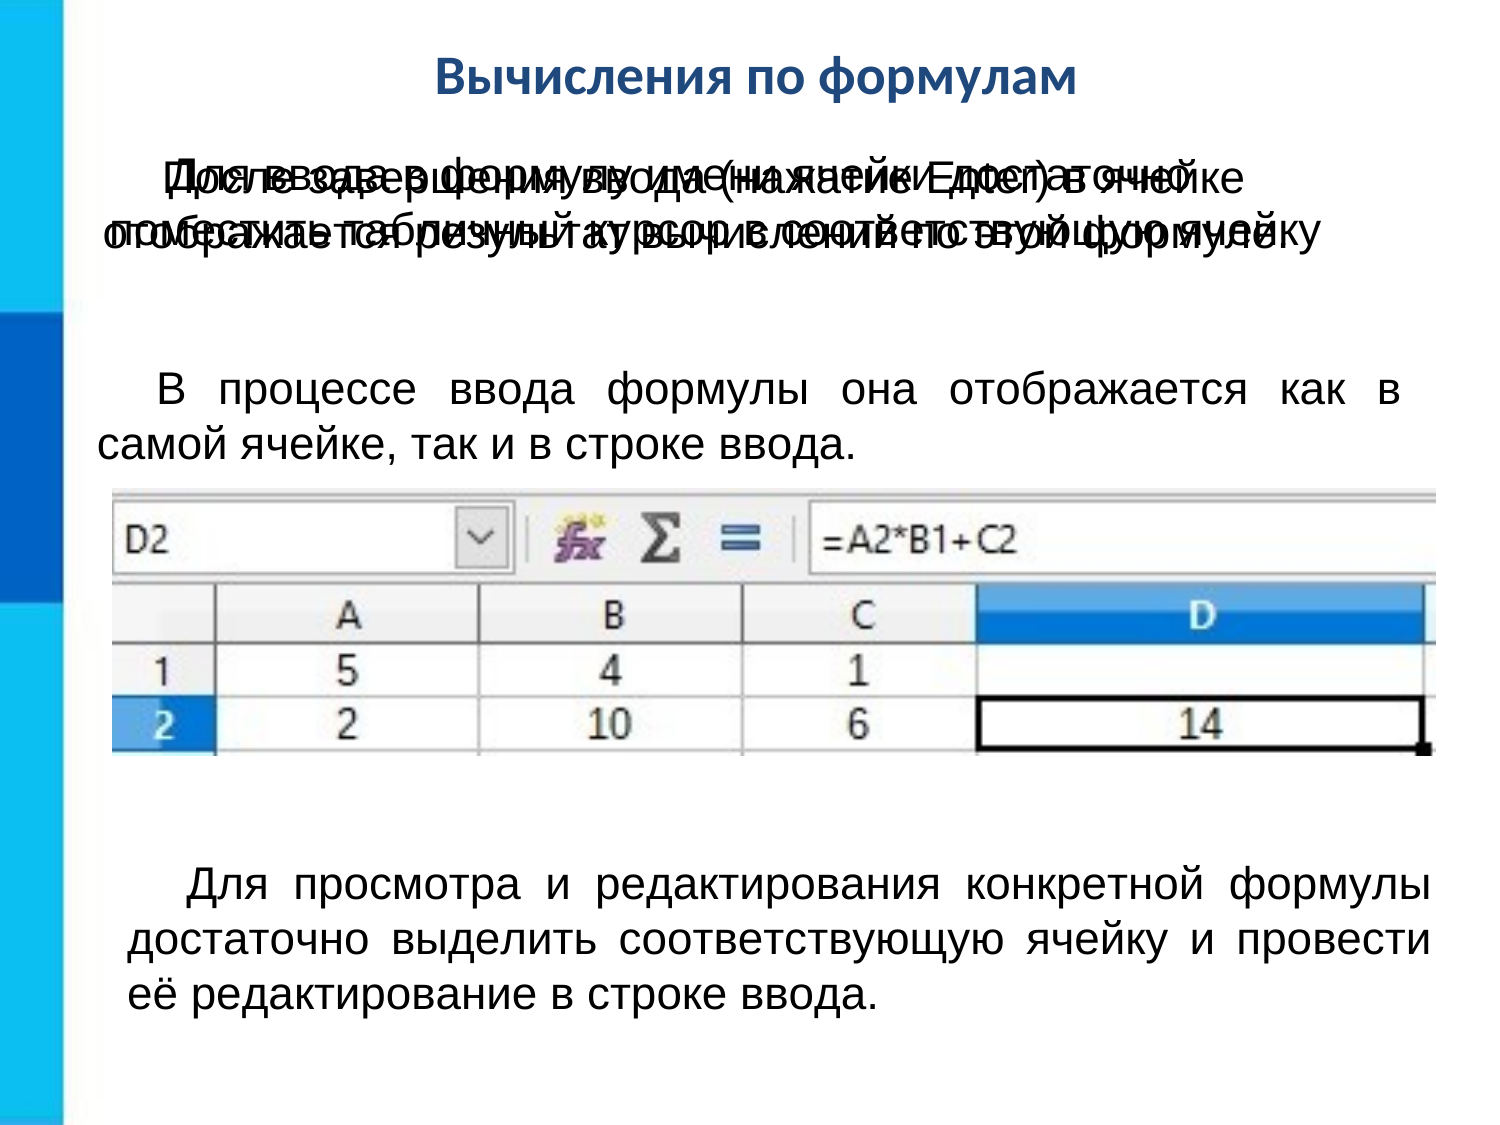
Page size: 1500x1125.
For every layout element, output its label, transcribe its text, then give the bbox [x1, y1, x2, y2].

text_box После завершения ввода (нажатие Enter) в ячейке отображается результат вычислений по этой формуле. [87, 140, 1423, 266]
text_box Для просмотра и редактирования конкретной формулы достаточно выделить соответствующую ячейку и провести её редактирование в строке ввода. [112, 846, 1448, 1027]
picture [0, 0, 1500, 1125]
text_box Вычисления по формулам [88, 31, 1425, 114]
text_box Для ввода в формулу имени ячейки достаточно поместить табличный курсор в соответствующую ячейку [94, 137, 1430, 263]
text_box В процессе ввода формулы она отображается как в самой ячейке, так и в строке ввода. [82, 351, 1417, 477]
